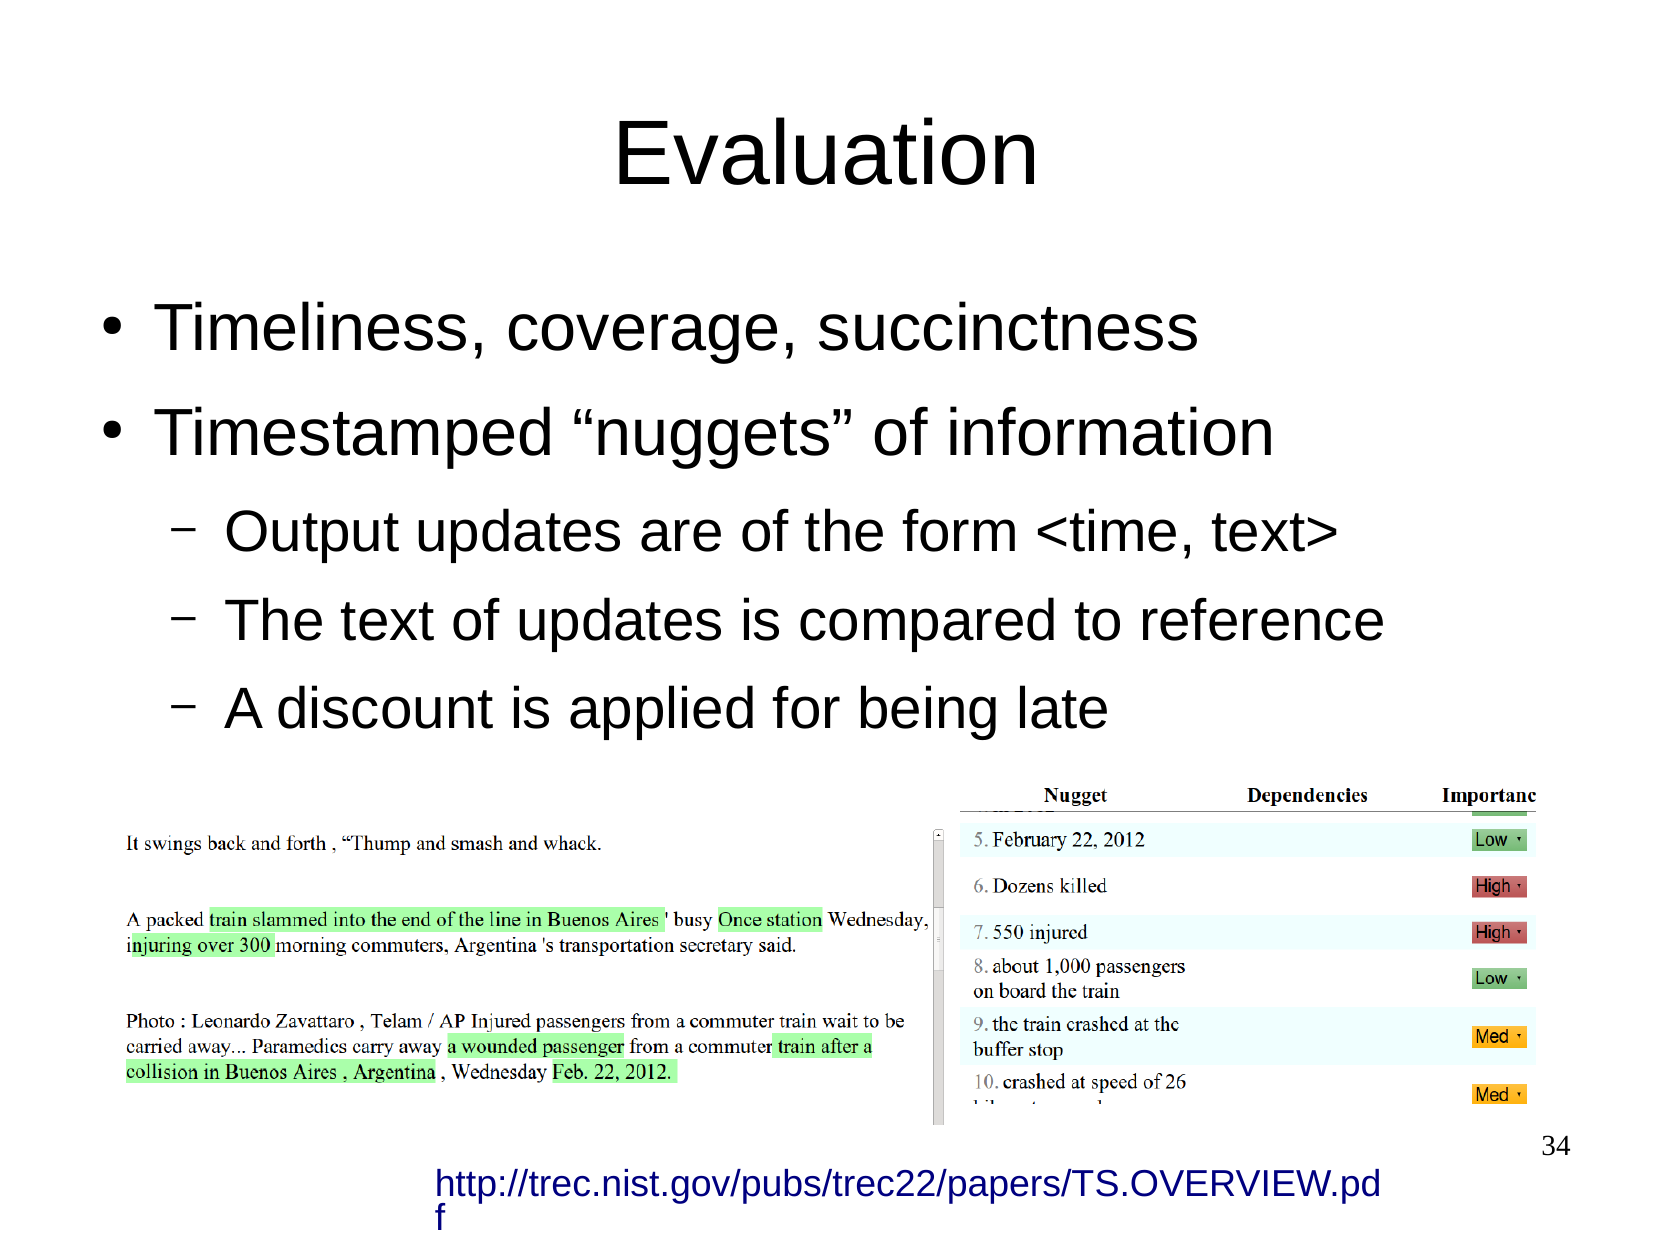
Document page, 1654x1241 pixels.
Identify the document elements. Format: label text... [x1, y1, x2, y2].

list Timeliness, coverage, succinctness Timestamped “nuggets” of information Output updates are of the form <time, text> The text of updates is compared to reference A discount is applied for being late [82, 290, 1571, 1010]
picture [105, 779, 1536, 1126]
title Evaluation [82, 49, 1571, 257]
text_box http://trec.nist.gov/pubs/trec22/papers/TS.OVERVIEW.pdf [420, 1155, 1408, 1212]
